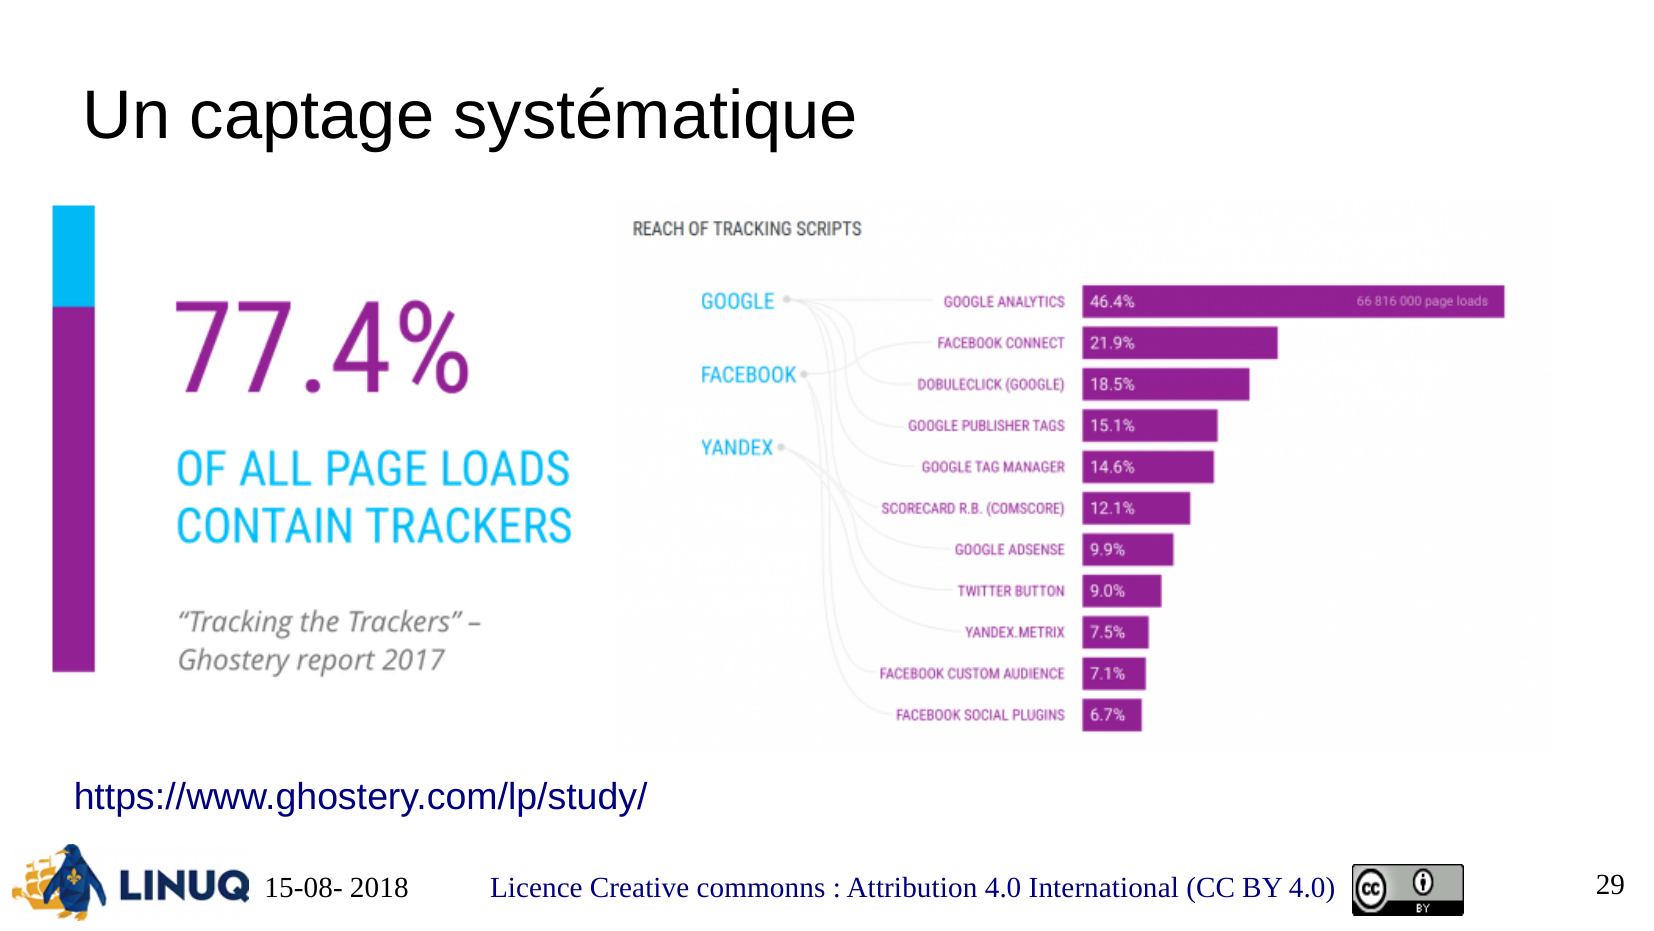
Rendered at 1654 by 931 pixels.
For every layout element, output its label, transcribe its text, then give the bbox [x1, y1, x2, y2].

picture [11, 844, 249, 921]
picture [23, 187, 607, 721]
picture [615, 198, 1553, 752]
picture [1352, 864, 1464, 916]
text_box https://www.ghostery.com/lp/study/ [59, 767, 839, 825]
title Un captage systématique [82, 37, 1571, 193]
